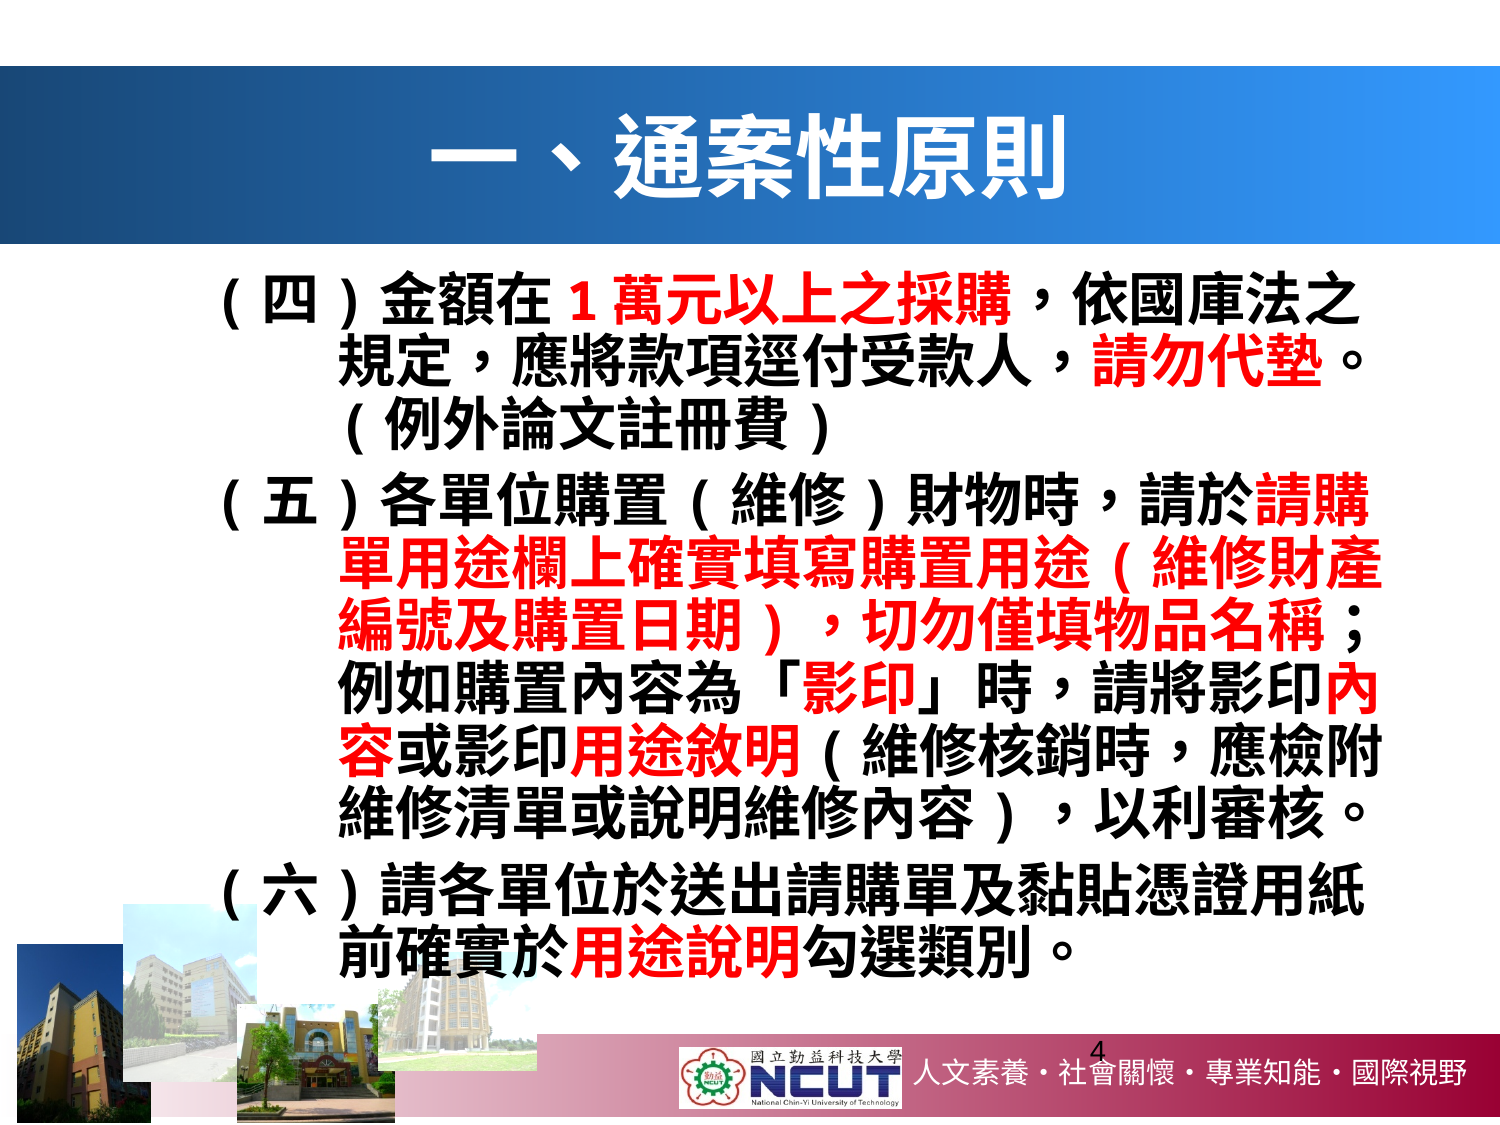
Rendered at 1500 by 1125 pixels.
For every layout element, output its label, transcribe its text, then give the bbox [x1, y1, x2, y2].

text_box [1074, 1024, 1426, 1103]
list (四)金額在1萬元以上之採購，依國庫法之規定，應將款項逕付受款人，請勿代墊。(例外論文註冊費) (五)各單位購置(維修)財物時，請於請購單用途欄上確實填寫購置用途(維修財產編號及購置日期)，切勿僅填物品名稱；例如購置內容為「影印」時，請將影印內容或影印用途敘明(維修核銷時，應檢附維修清單或說明維修內容)，以利審核。 (六)請各單位於送出請購單及黏貼憑證用紙前確實於用途說明勾選類別。 [75, 262, 1426, 1005]
title 一、通案性原則 [0, 66, 1500, 244]
